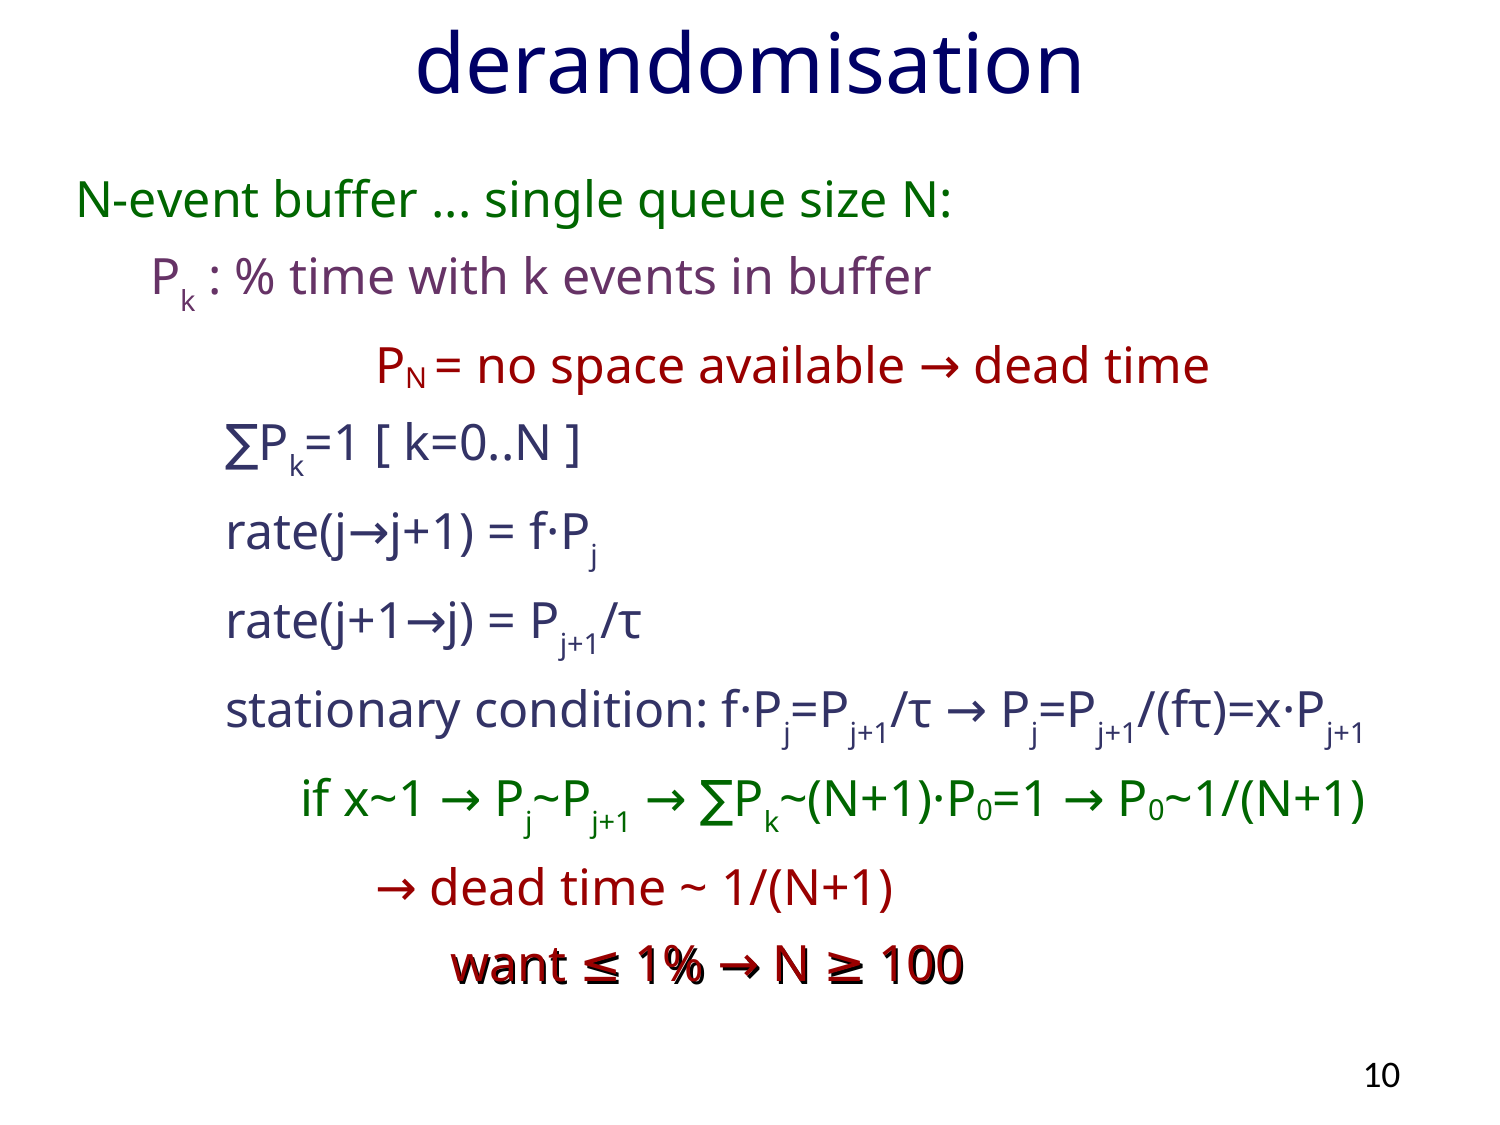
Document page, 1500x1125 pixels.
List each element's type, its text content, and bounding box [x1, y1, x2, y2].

text_box N-event buffer ... single queue size N: Pk : % time with k events in buffer PN = no space available → dead time ∑Pk=1 [ k=0..N ] rate(j→j+1) = f·Pj rate(j+1→j) = Pj+1/τ stationary condition: f·Pj=Pj+1/τ → Pj=Pj+1/(fτ)=x·Pj+1 if x~1 → Pj~Pj+1 → ∑Pk~(N+1)·P0=1 → P0~1/(N+1) → dead time ~ 1/(N+1) want ≤ 1% → N ≥ 100 [75, 167, 1426, 990]
title derandomisation [6, 2, 1495, 118]
